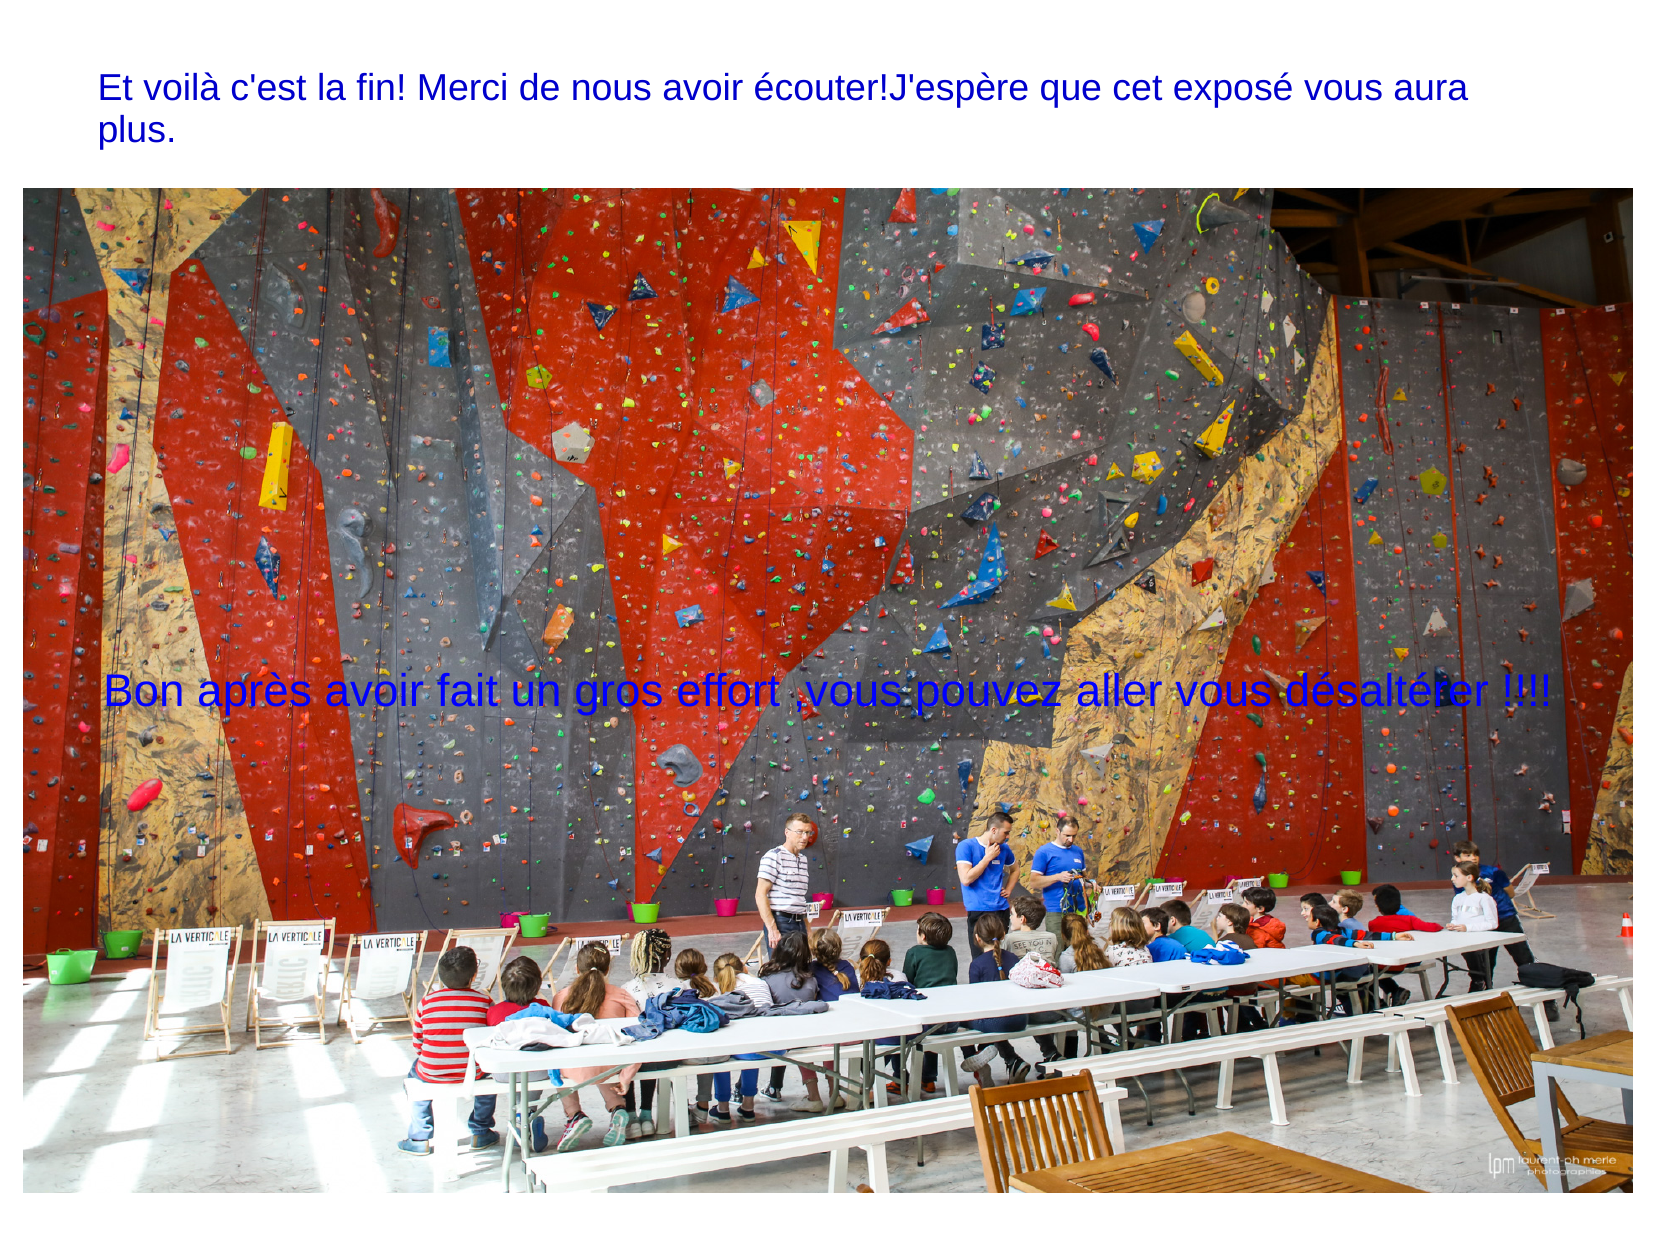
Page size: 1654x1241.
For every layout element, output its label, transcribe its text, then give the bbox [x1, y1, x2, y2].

text_box Et voilà c'est la fin! Merci de nous avoir écouter!J'espère que cet exposé vous aura plus. [82, 59, 1571, 158]
picture [23, 188, 1633, 1193]
